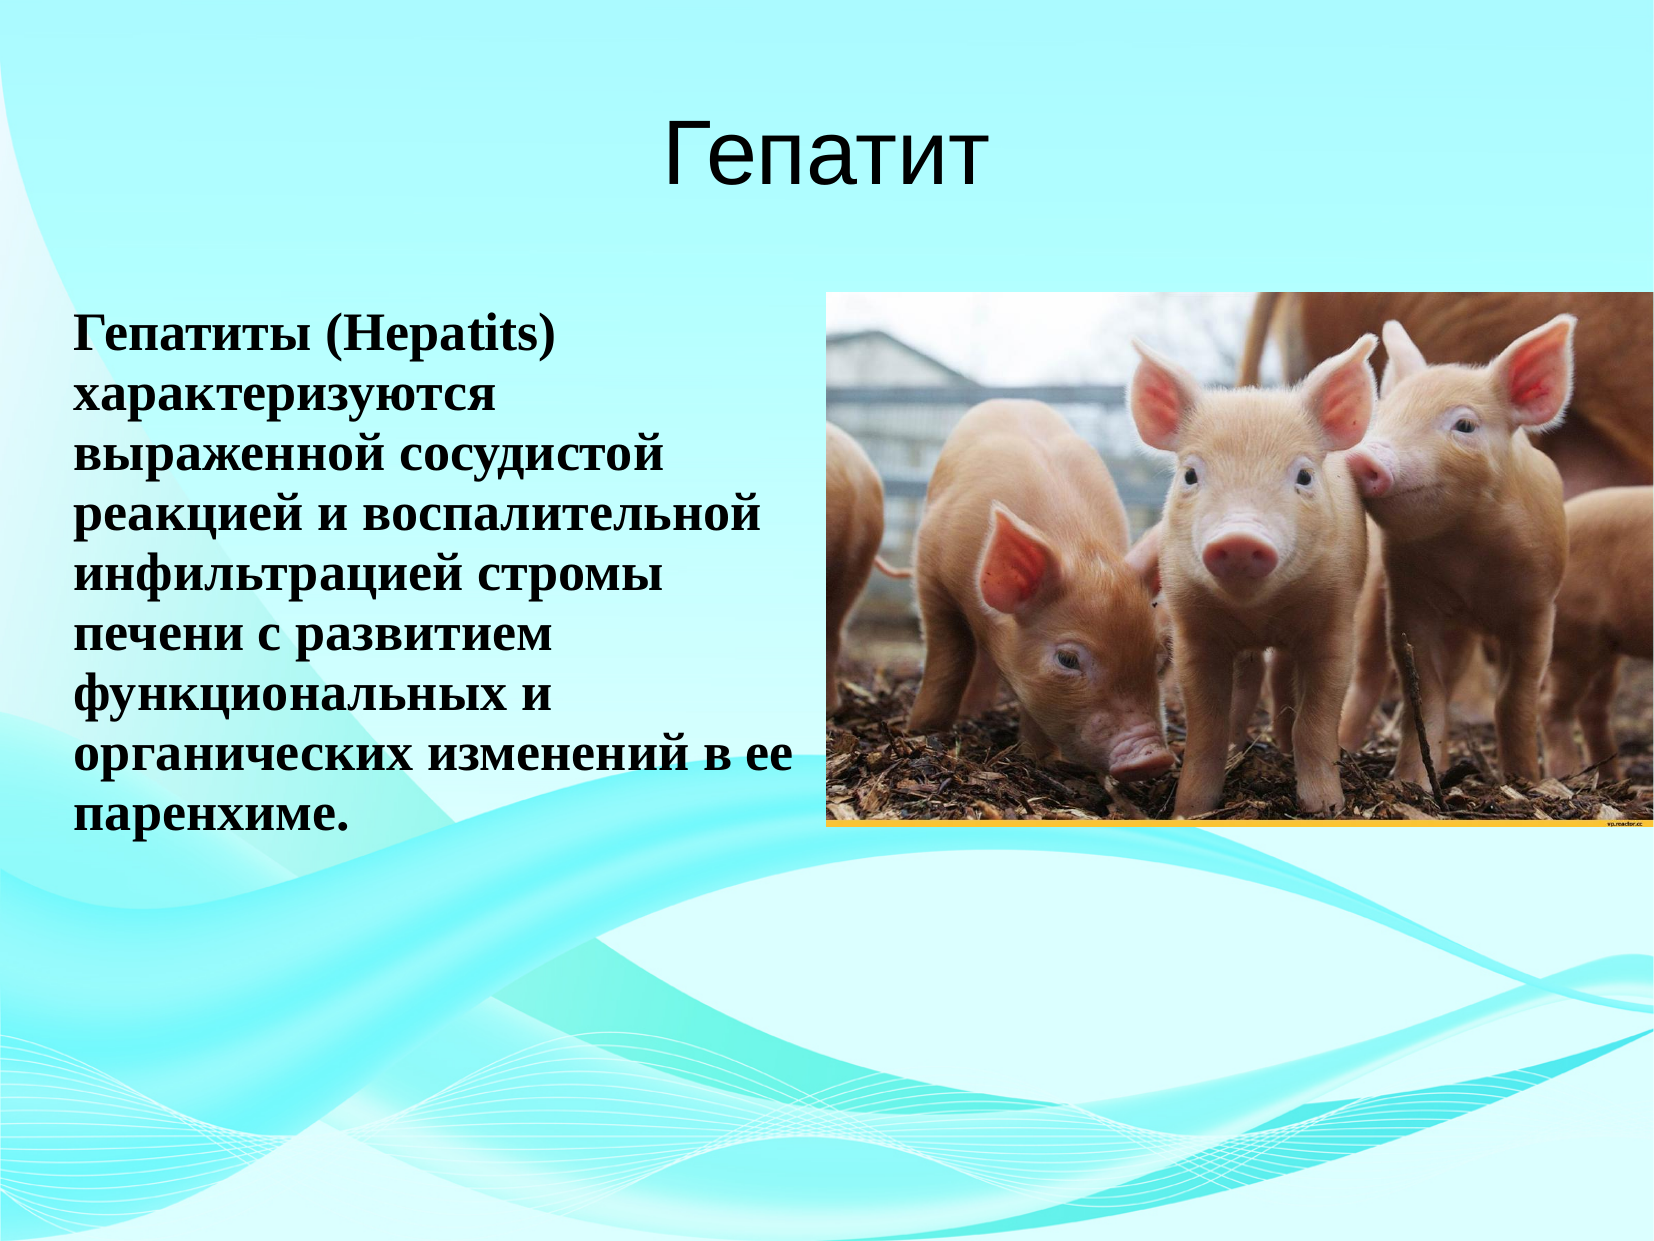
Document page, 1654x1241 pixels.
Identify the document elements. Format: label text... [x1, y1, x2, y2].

title Гепатит [82, 49, 1571, 257]
picture [0, 0, 1654, 1241]
text_box Гепатиты (Hepatits) характеризуются выраженной сосудистой реакцией и воспалительной инфильтрацией стромы печени с развитием функциональных и органических изменений в ее паренхиме. [59, 295, 827, 1182]
